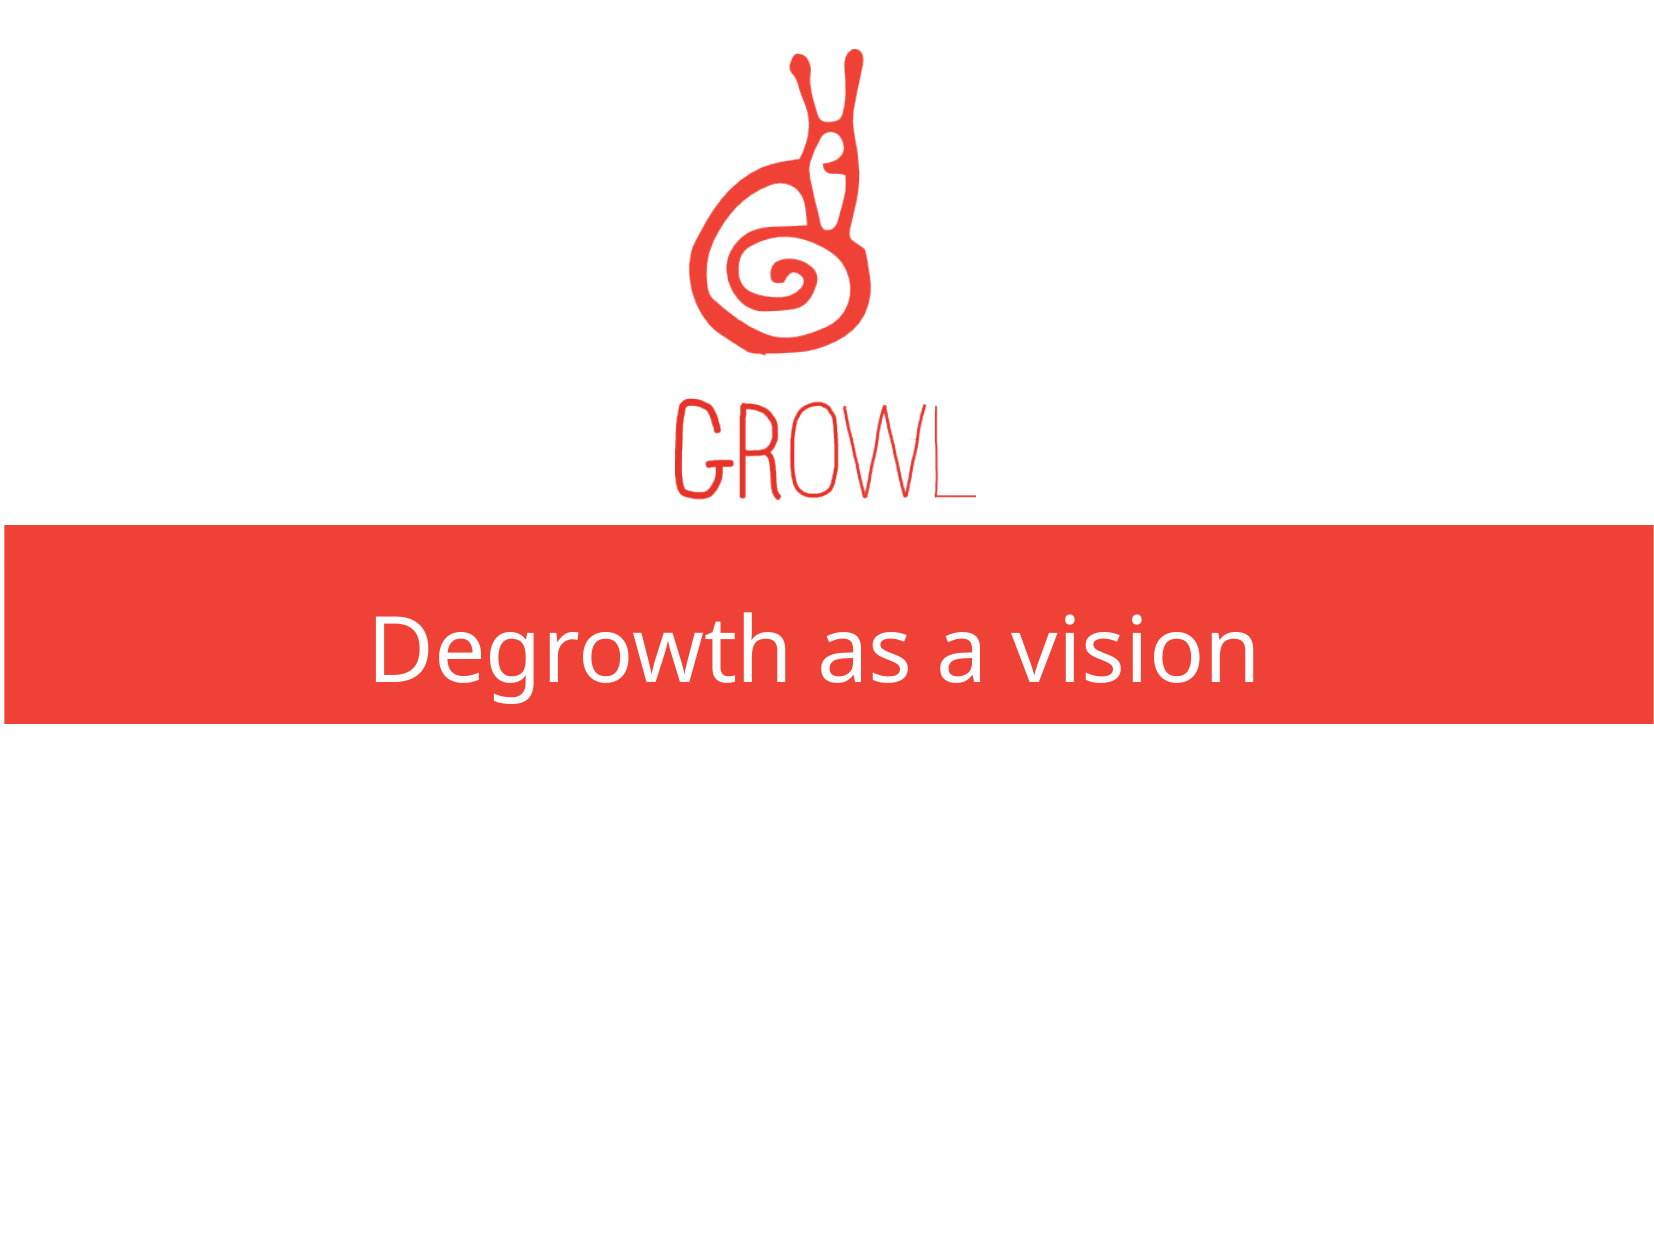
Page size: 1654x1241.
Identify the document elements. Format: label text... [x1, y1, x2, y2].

title Degrowth as a vision [82, 578, 1571, 715]
picture [675, 49, 976, 500]
